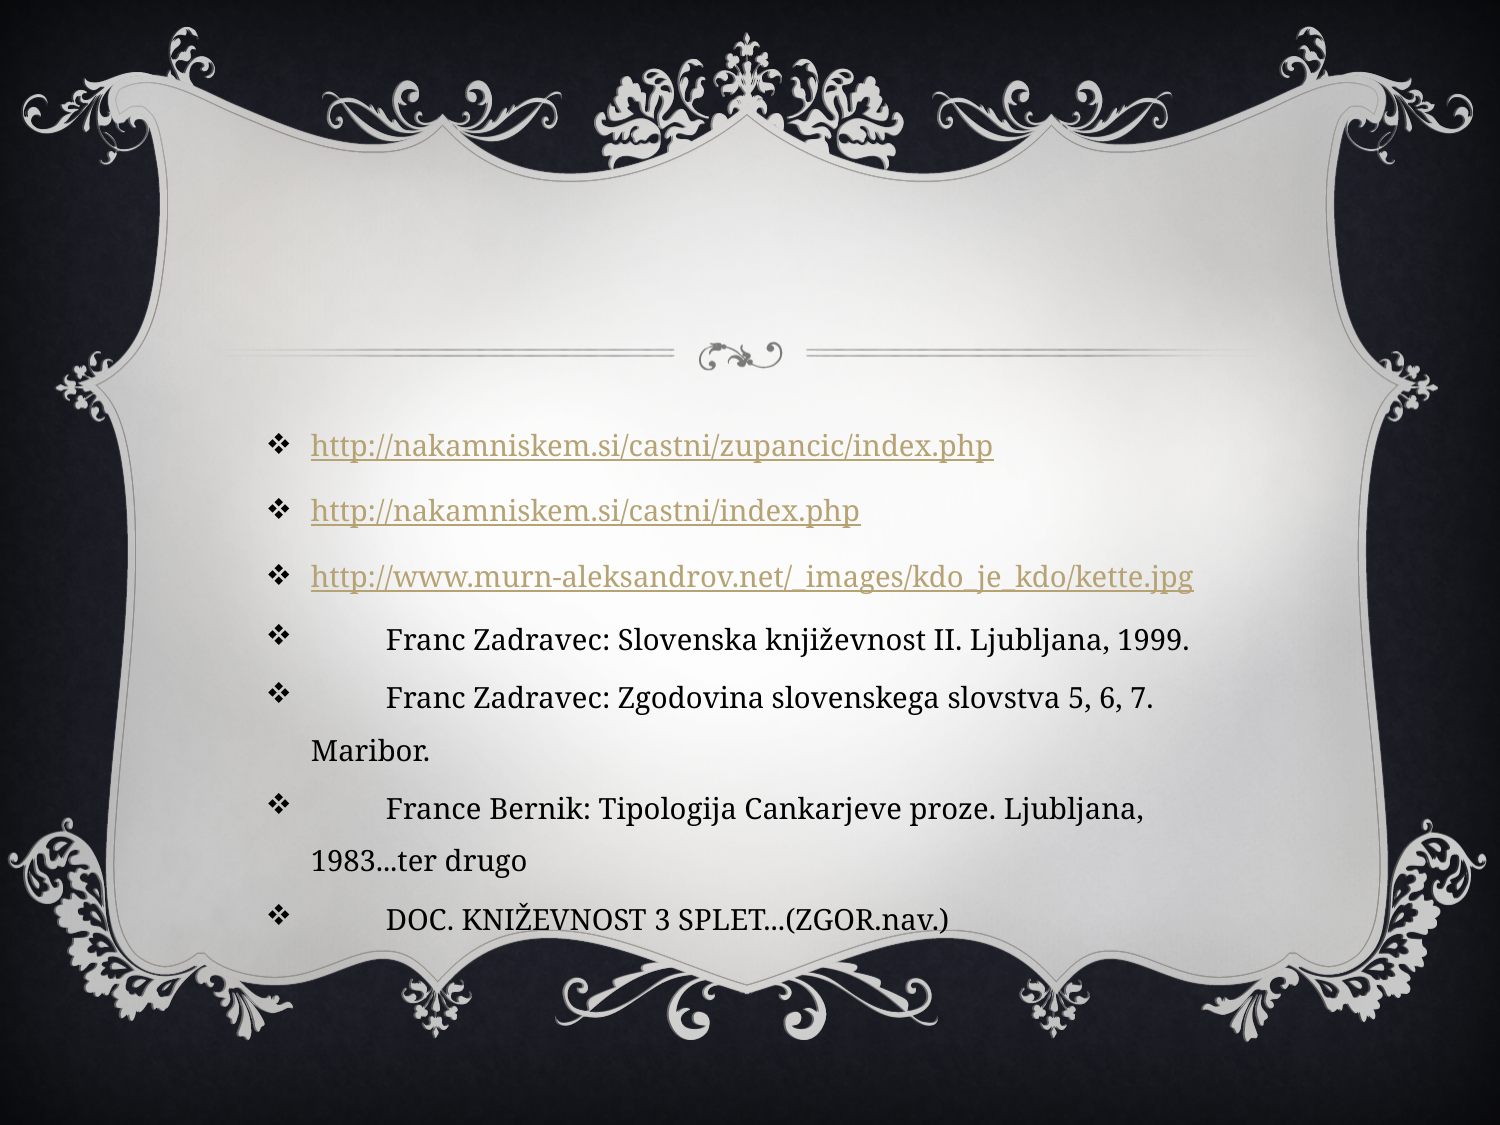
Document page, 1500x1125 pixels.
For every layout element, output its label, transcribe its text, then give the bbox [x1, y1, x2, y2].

list http://nakamniskem.si/castni/zupancic/index.php http://nakamniskem.si/castni/index.php http://www.murn-aleksandrov.net/_images/kdo_je_kdo/kette.jpg Franc Zadravec: Slovenska književnost II. Ljubljana, 1999. Franc Zadravec: Zgodovina slovenskega slovstva 5, 6, 7. Maribor. France Bernik: Tipologija Cankarjeve proze. Ljubljana, 1983...ter drugo DOC. KNIŽEVNOST 3 SPLET...(ZGOR.nav.) [225, 399, 1275, 900]
picture [0, 0, 1500, 1125]
